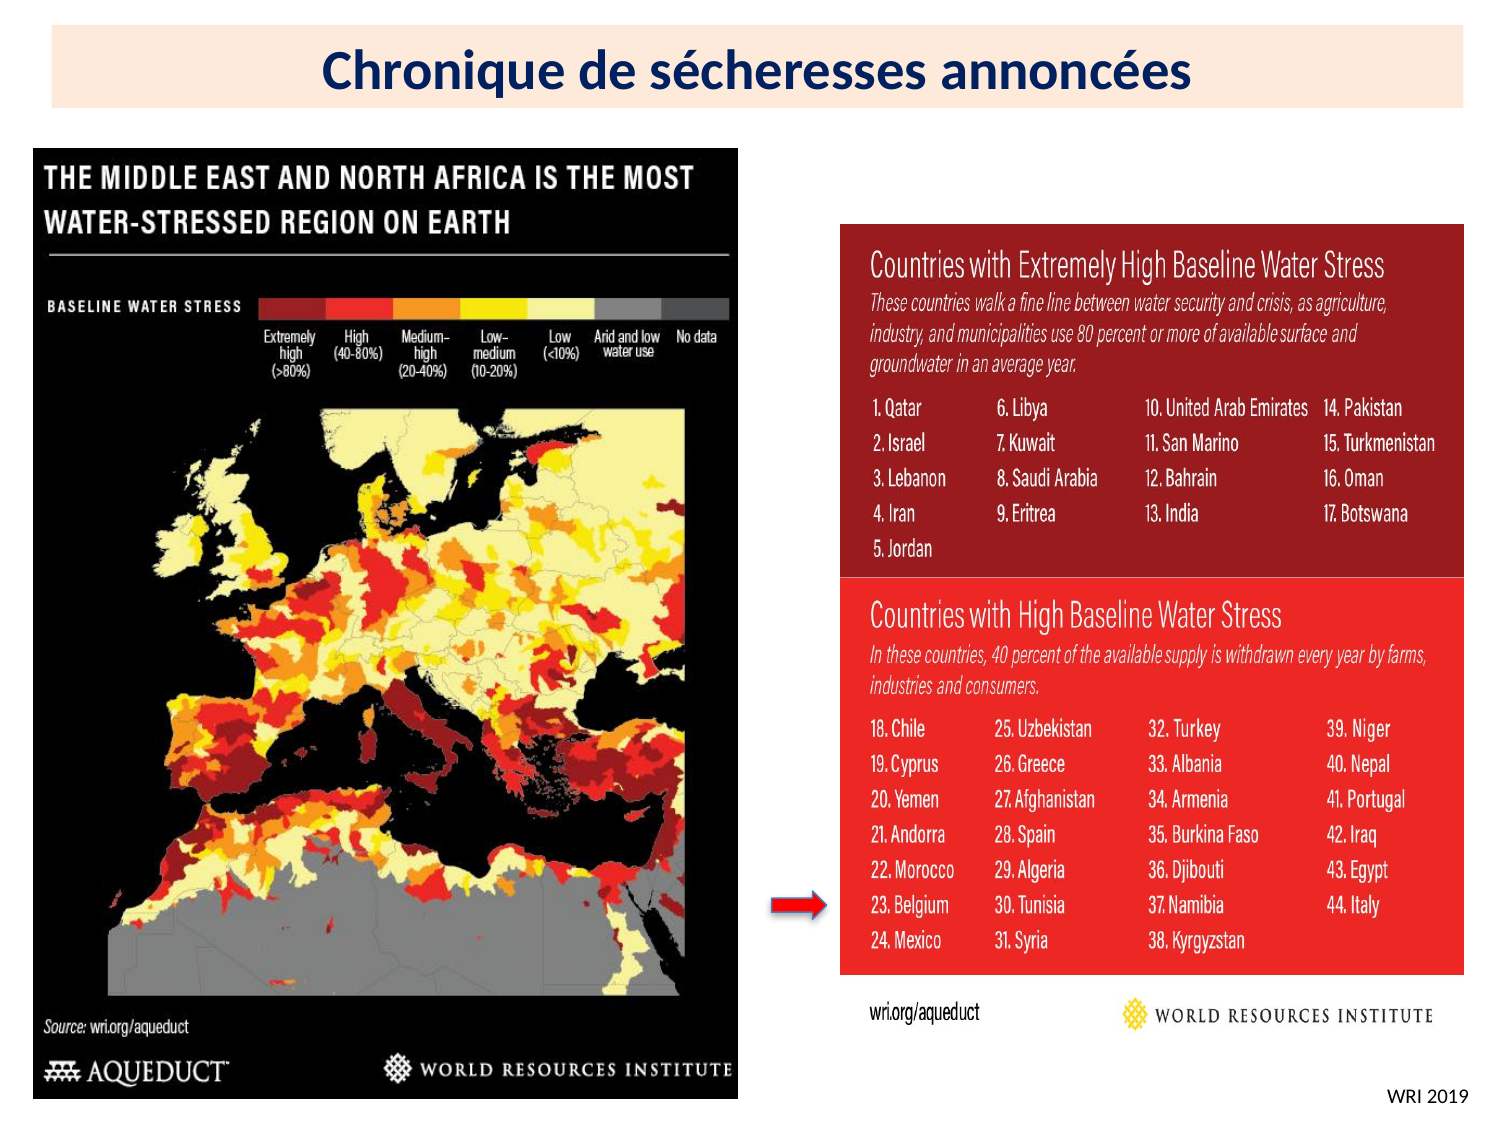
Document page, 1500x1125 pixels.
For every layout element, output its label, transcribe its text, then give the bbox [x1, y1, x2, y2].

picture [33, 148, 738, 1099]
text_box WRI 2019 [1372, 1074, 1486, 1115]
picture [840, 224, 1464, 1046]
title Chronique de sécheresses annoncées [51, 24, 1464, 109]
text_box [771, 891, 827, 920]
